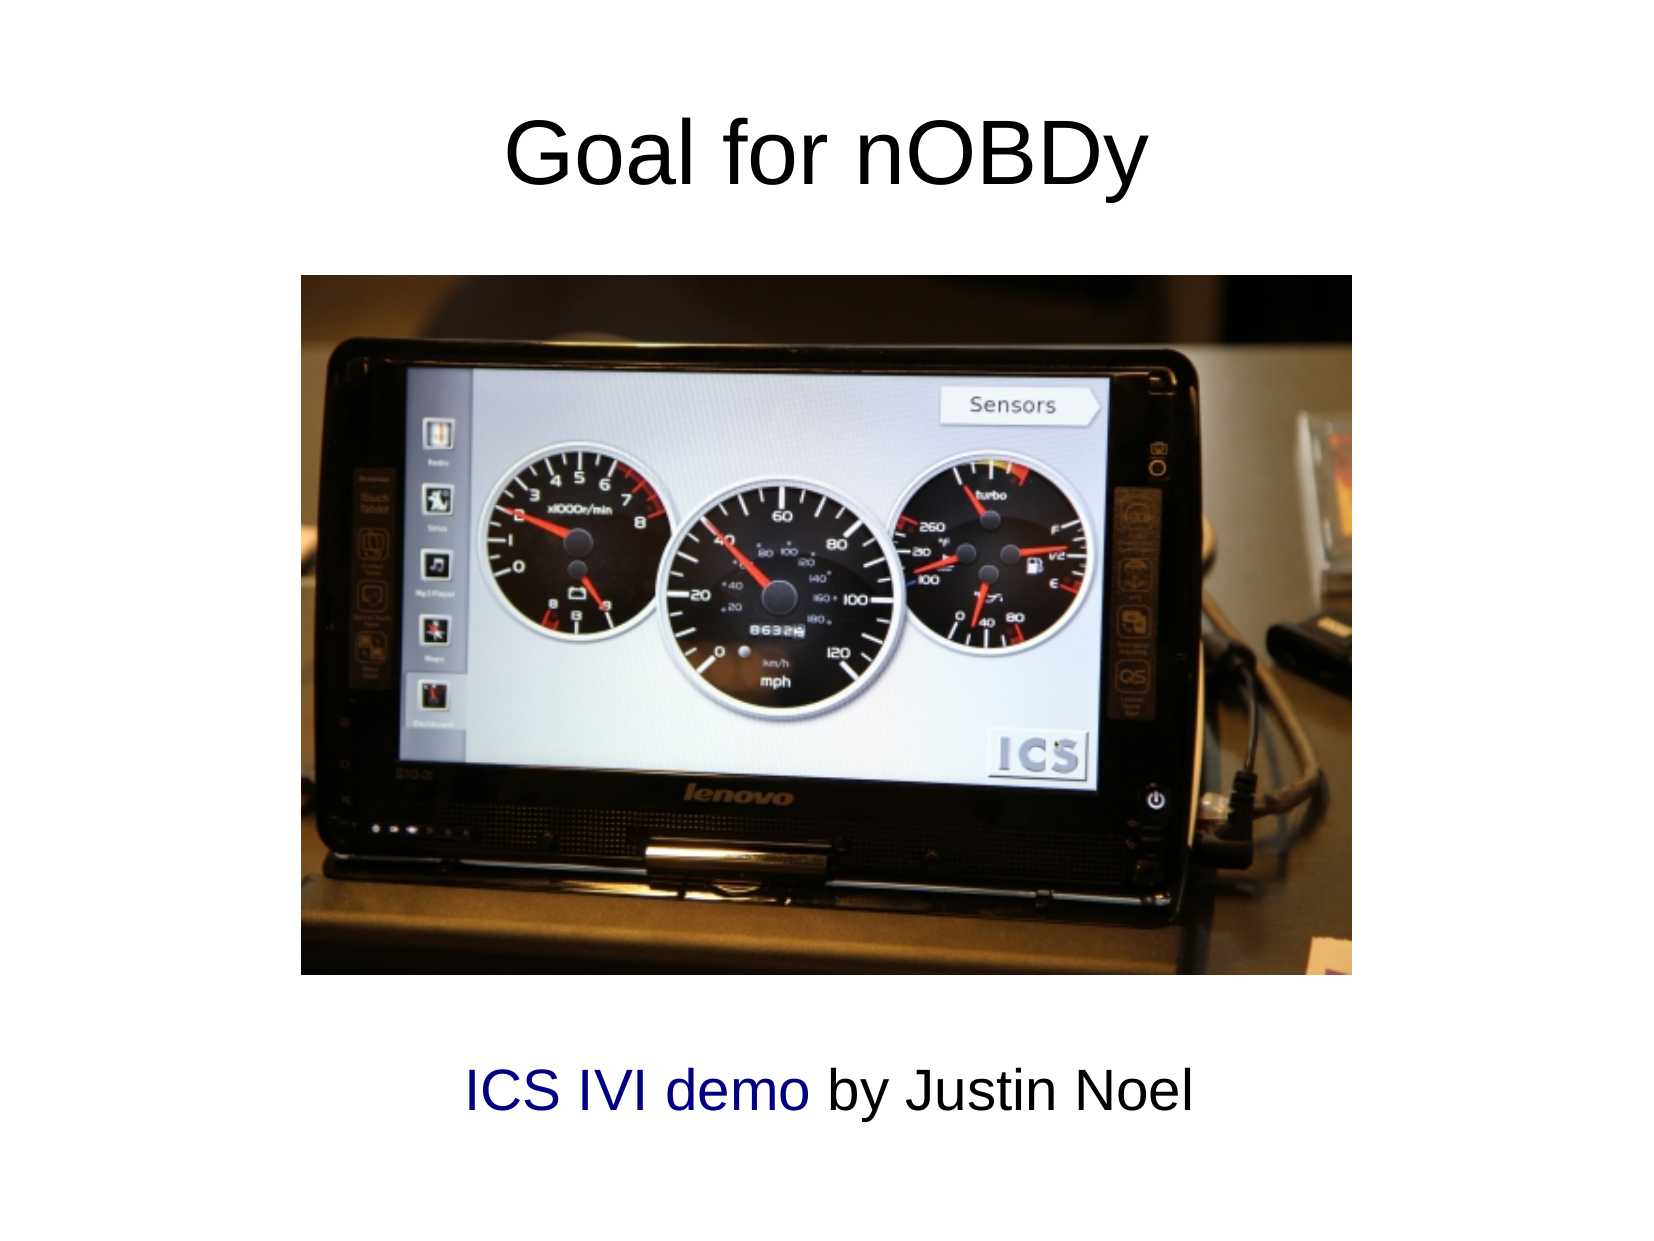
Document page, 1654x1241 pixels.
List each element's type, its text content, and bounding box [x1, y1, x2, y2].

picture [301, 275, 1352, 976]
text_box ICS IVI demo by Justin Noel [450, 1050, 1210, 1130]
title Goal for nOBDy [82, 49, 1571, 257]
